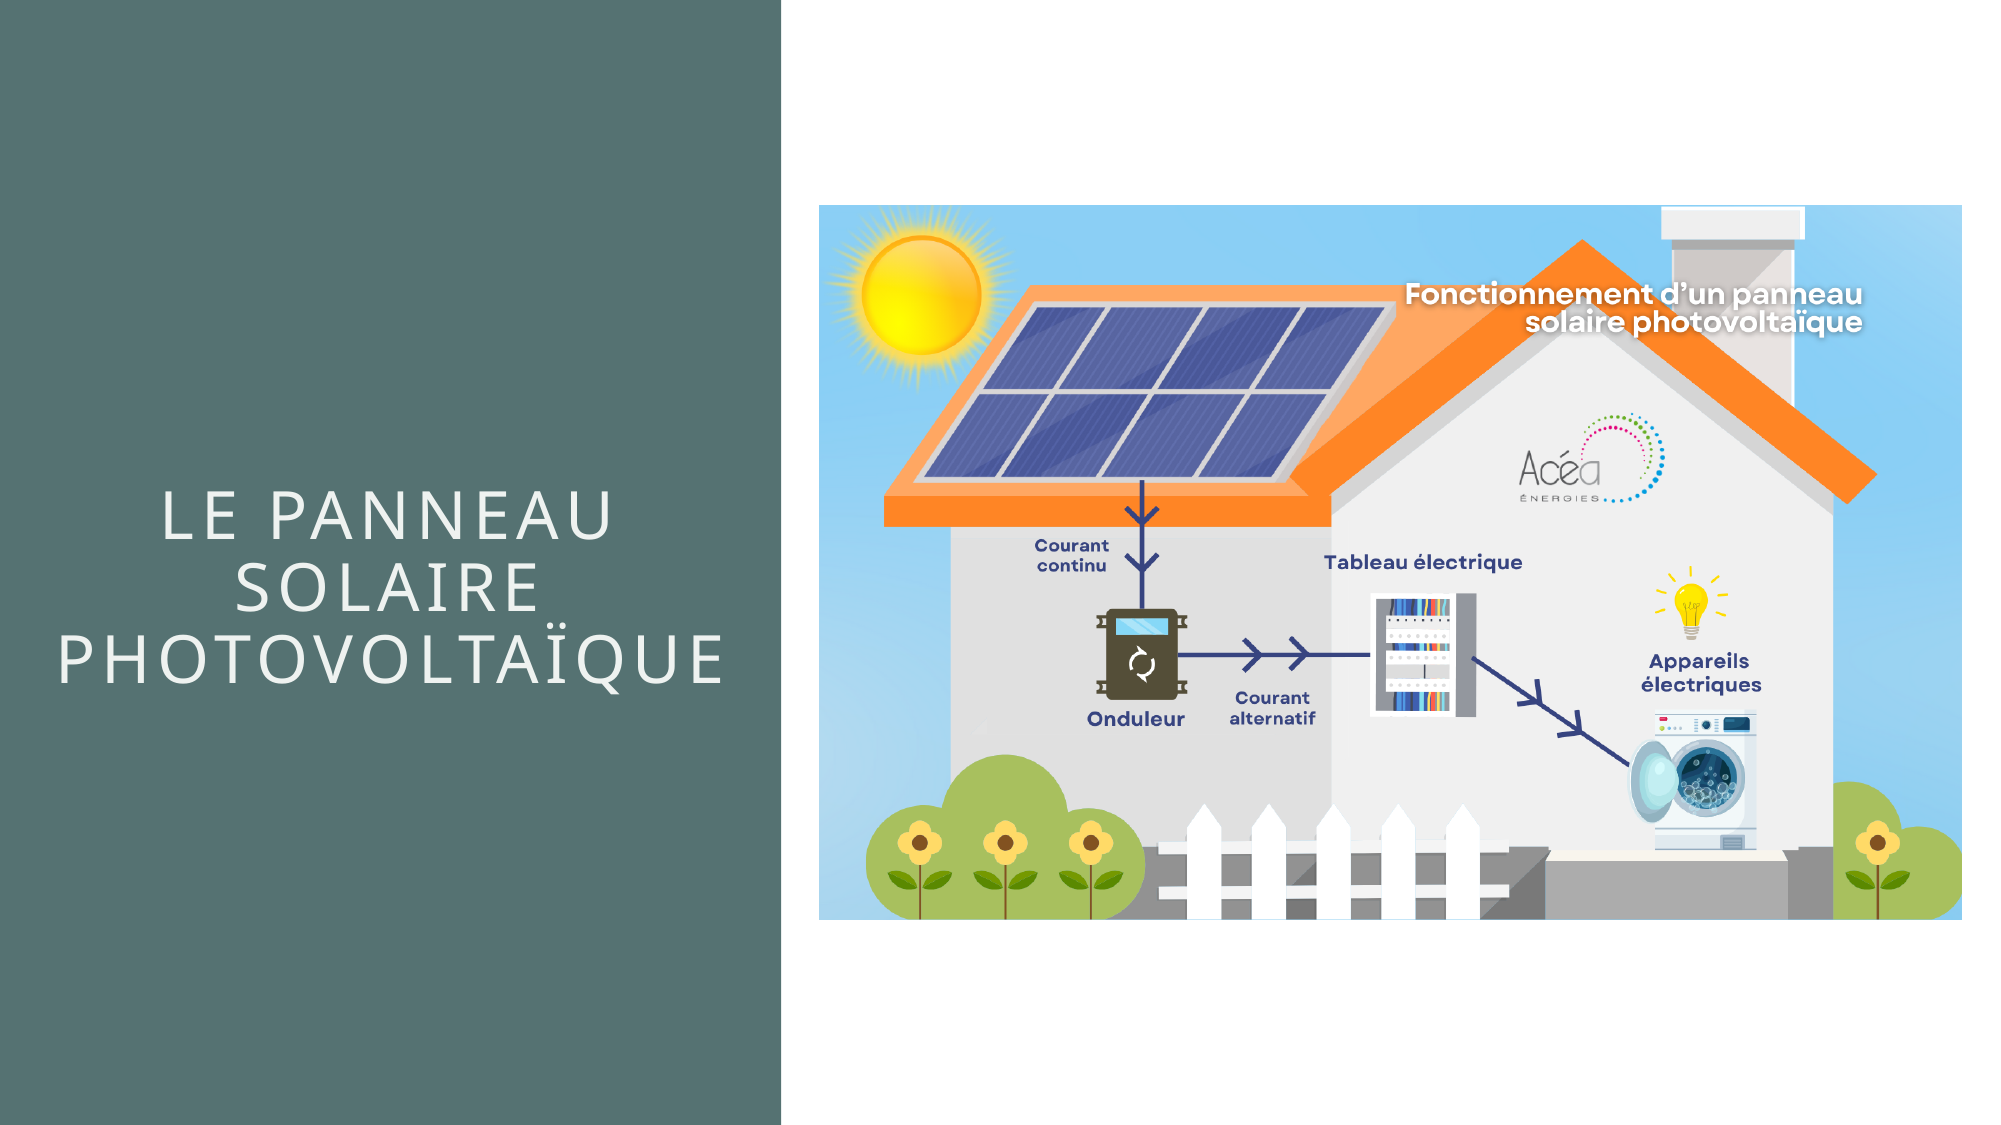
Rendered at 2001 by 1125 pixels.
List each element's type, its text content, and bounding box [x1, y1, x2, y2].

title Le panneau solaire photovoltaïque [19, 205, 763, 706]
text_box [0, 0, 782, 1125]
picture [819, 205, 1962, 920]
